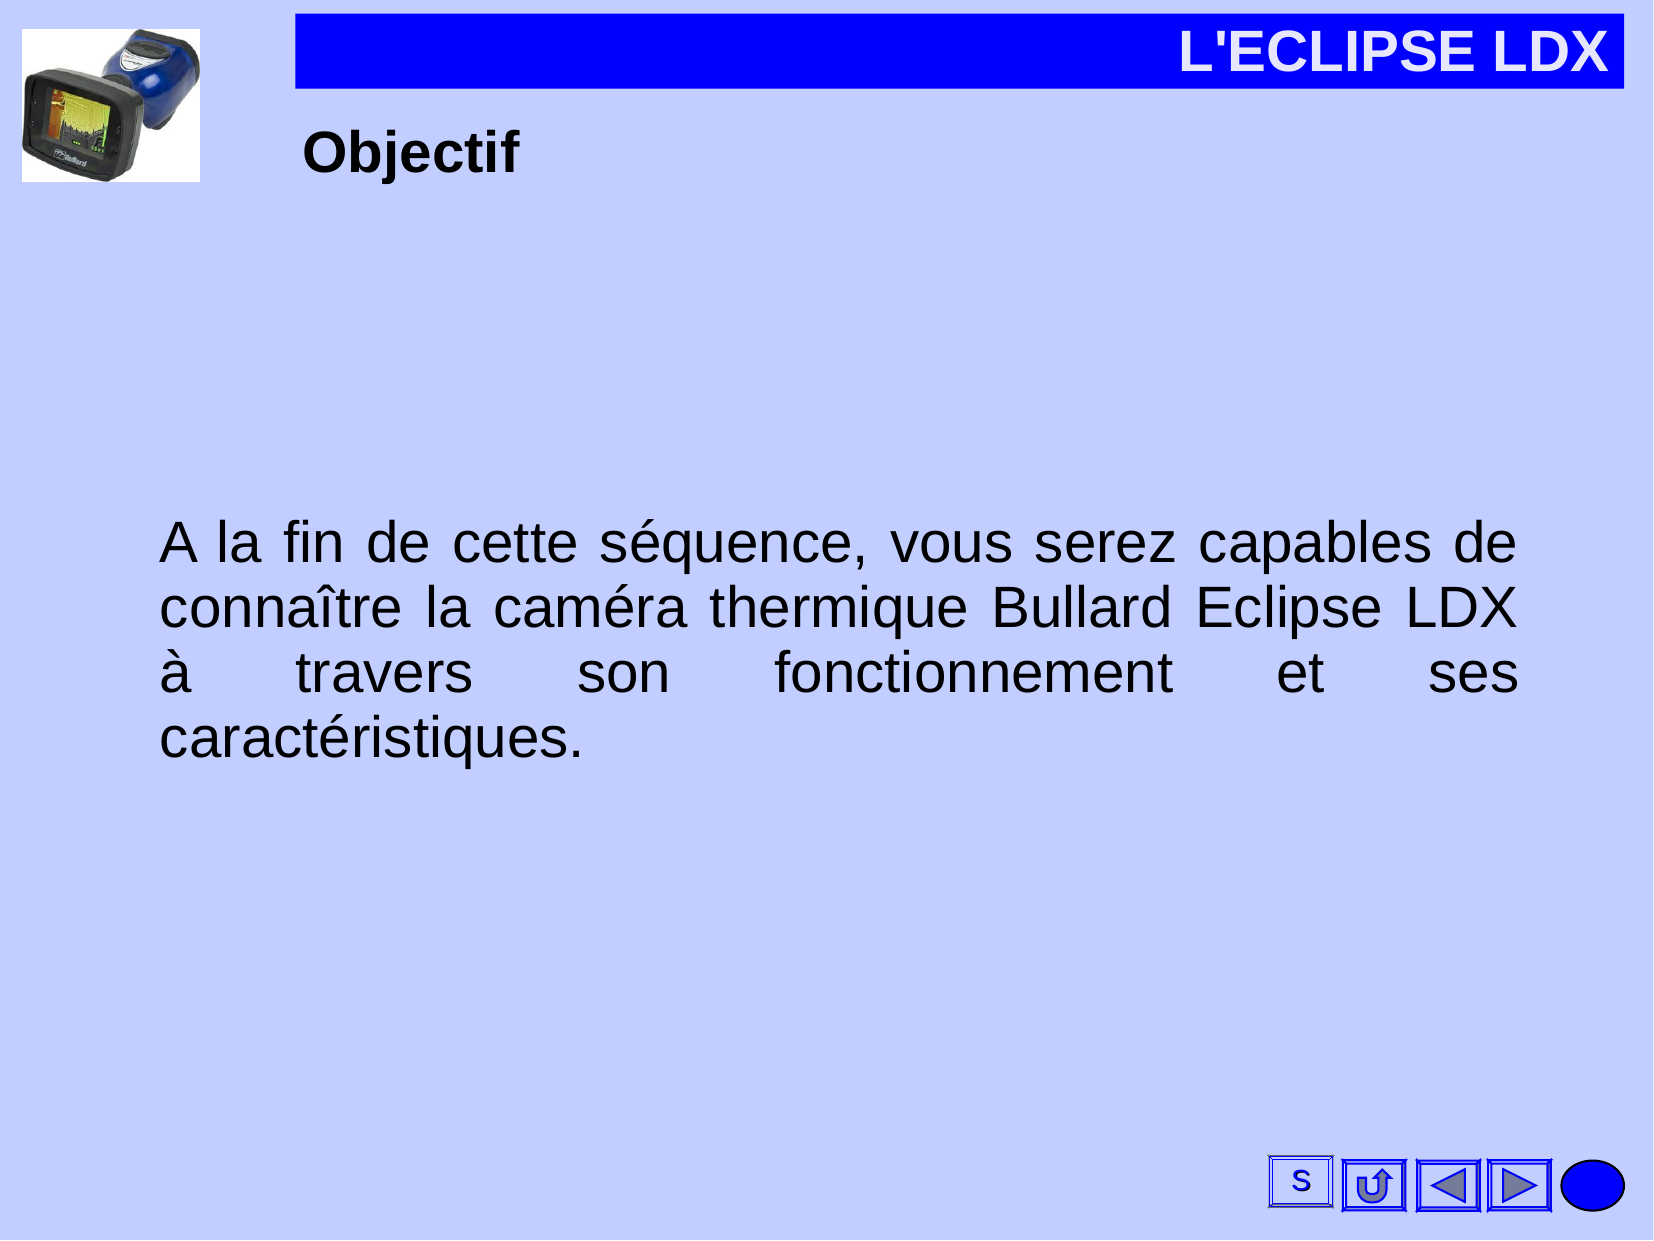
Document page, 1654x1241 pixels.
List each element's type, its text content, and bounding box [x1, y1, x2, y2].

text_box L'ECLIPSE LDX [295, 13, 1625, 89]
text_box [1561, 1160, 1625, 1211]
text_box Objectif [287, 112, 536, 193]
picture [22, 29, 200, 182]
list A la fin de cette séquence, vous serez capables de connaître la caméra thermique Bullard Eclipse LDX à travers son fonctionnement et ses caractéristiques. [88, 501, 1536, 783]
